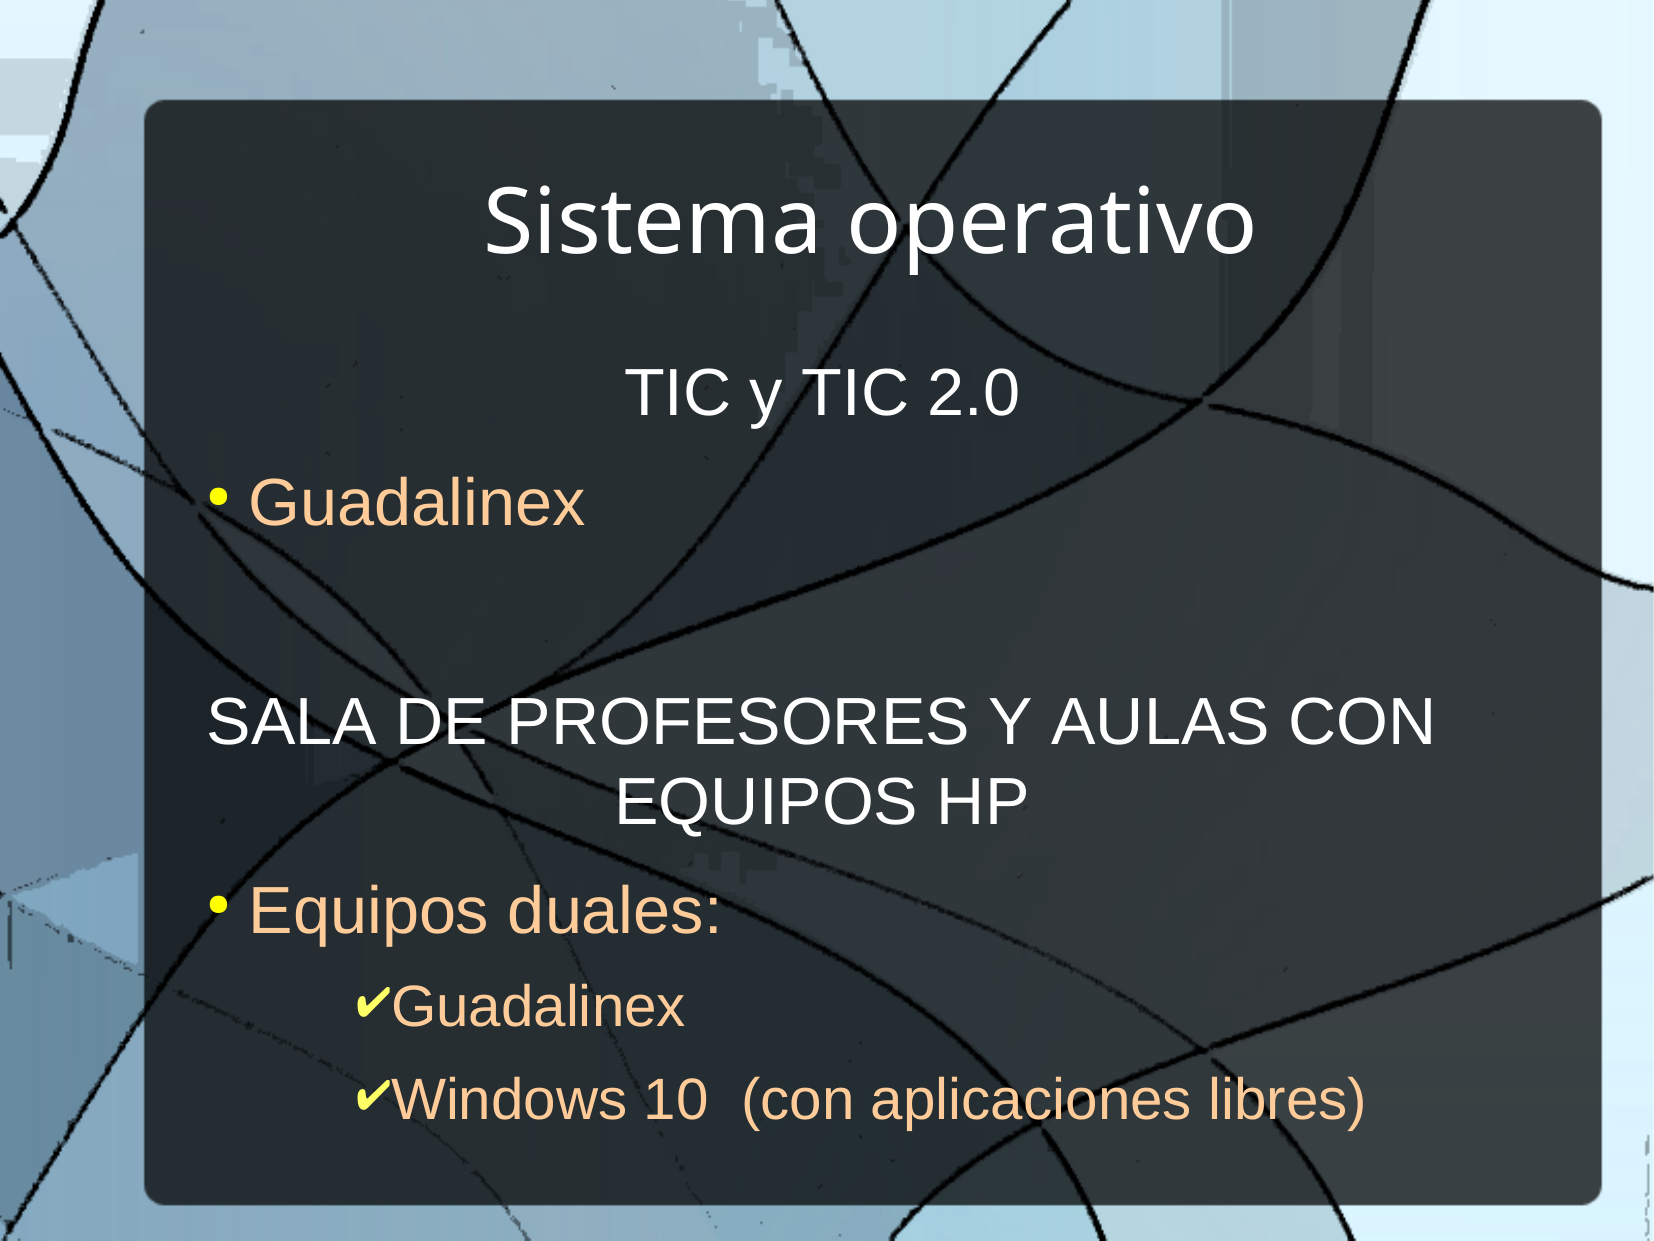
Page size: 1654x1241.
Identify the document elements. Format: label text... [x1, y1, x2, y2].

picture [0, 0, 1654, 1241]
list TIC y TIC 2.0 Guadalinex SALA DE PROFESORES Y AULAS CON EQUIPOS HP Equipos duales: Guadalinex Windows 10 (con aplicaciones libres) [206, 349, 1571, 1100]
title Sistema operativo [159, 108, 1583, 325]
